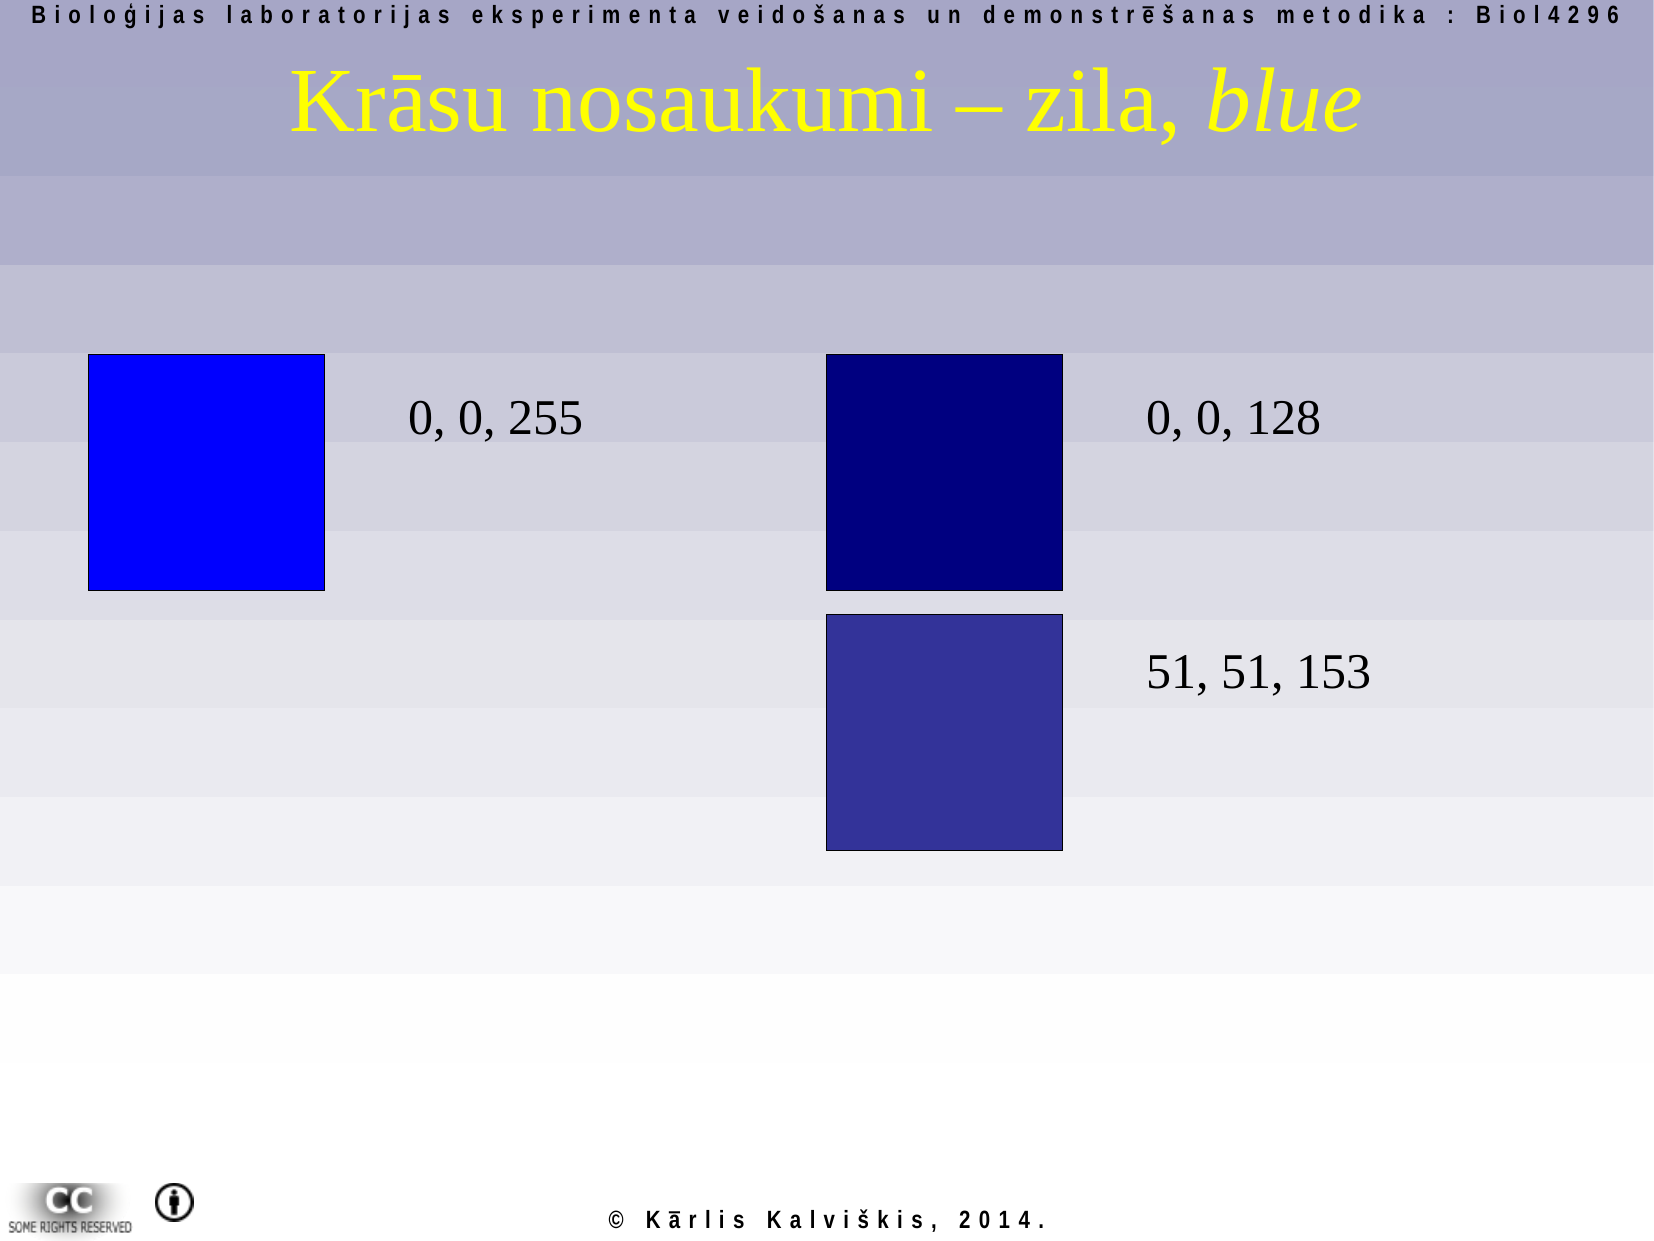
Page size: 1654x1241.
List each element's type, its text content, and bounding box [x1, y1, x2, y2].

text_box [826, 354, 1063, 591]
text_box 51, 51, 153 [1146, 643, 1372, 700]
text_box [826, 614, 1063, 851]
text_box [88, 354, 325, 591]
text_box 0, 0, 255 [408, 389, 584, 446]
title Krāsu nosaukumi – zila, blue [29, 49, 1625, 296]
picture [0, 0, 1654, 1241]
text_box 0, 0, 128 [1146, 389, 1322, 446]
